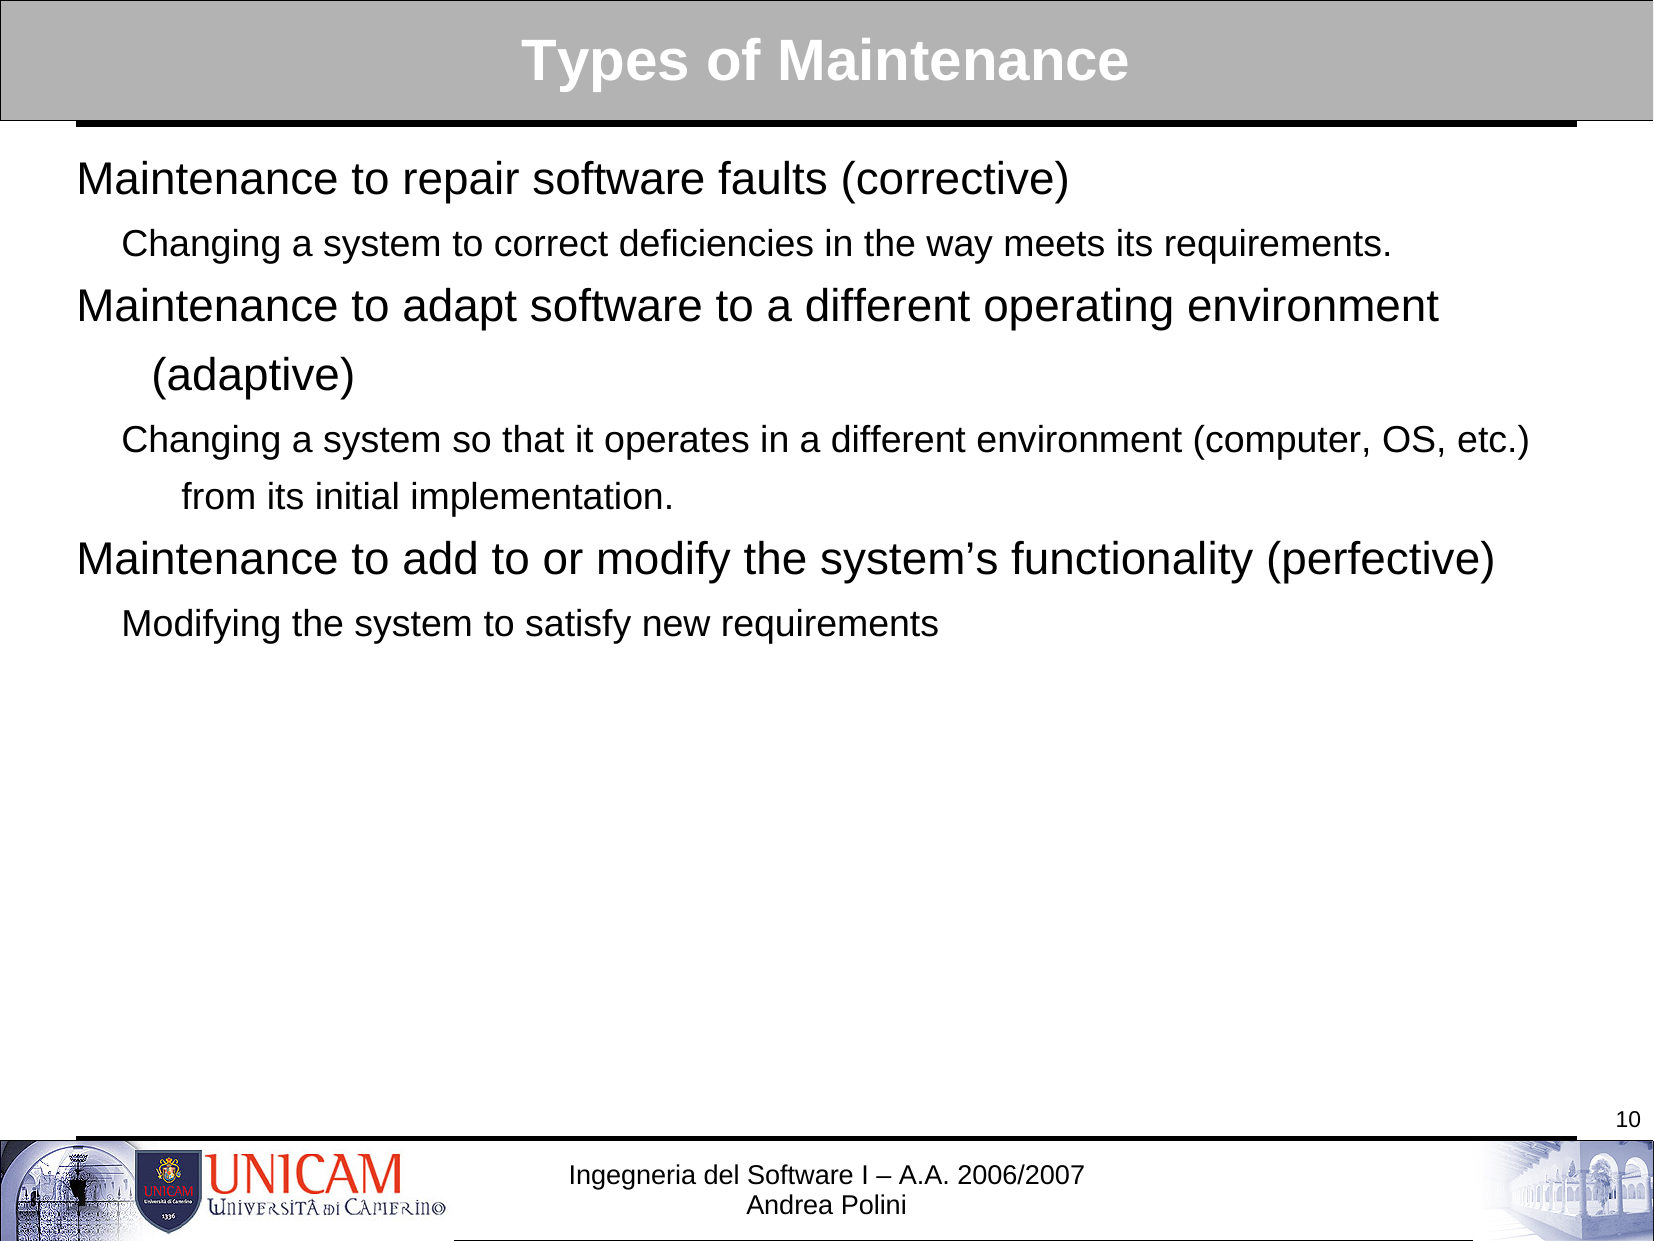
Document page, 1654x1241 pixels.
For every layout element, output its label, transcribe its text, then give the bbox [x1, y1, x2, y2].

list Maintenance to repair software faults (corrective) Changing a system to correct deficiencies in the way meets its requirements. Maintenance to adapt software to a different operating environment (adaptive) Changing a system so that it operates in a different environment (computer, OS, etc.) from its initial implementation. Maintenance to add to or modify the system’s functionality (perfective) Modifying the system to satisfy new requirements [76, 152, 1577, 782]
picture [0, 1141, 454, 1241]
picture [1473, 1141, 1654, 1241]
title Types of Maintenance [0, 0, 1653, 121]
